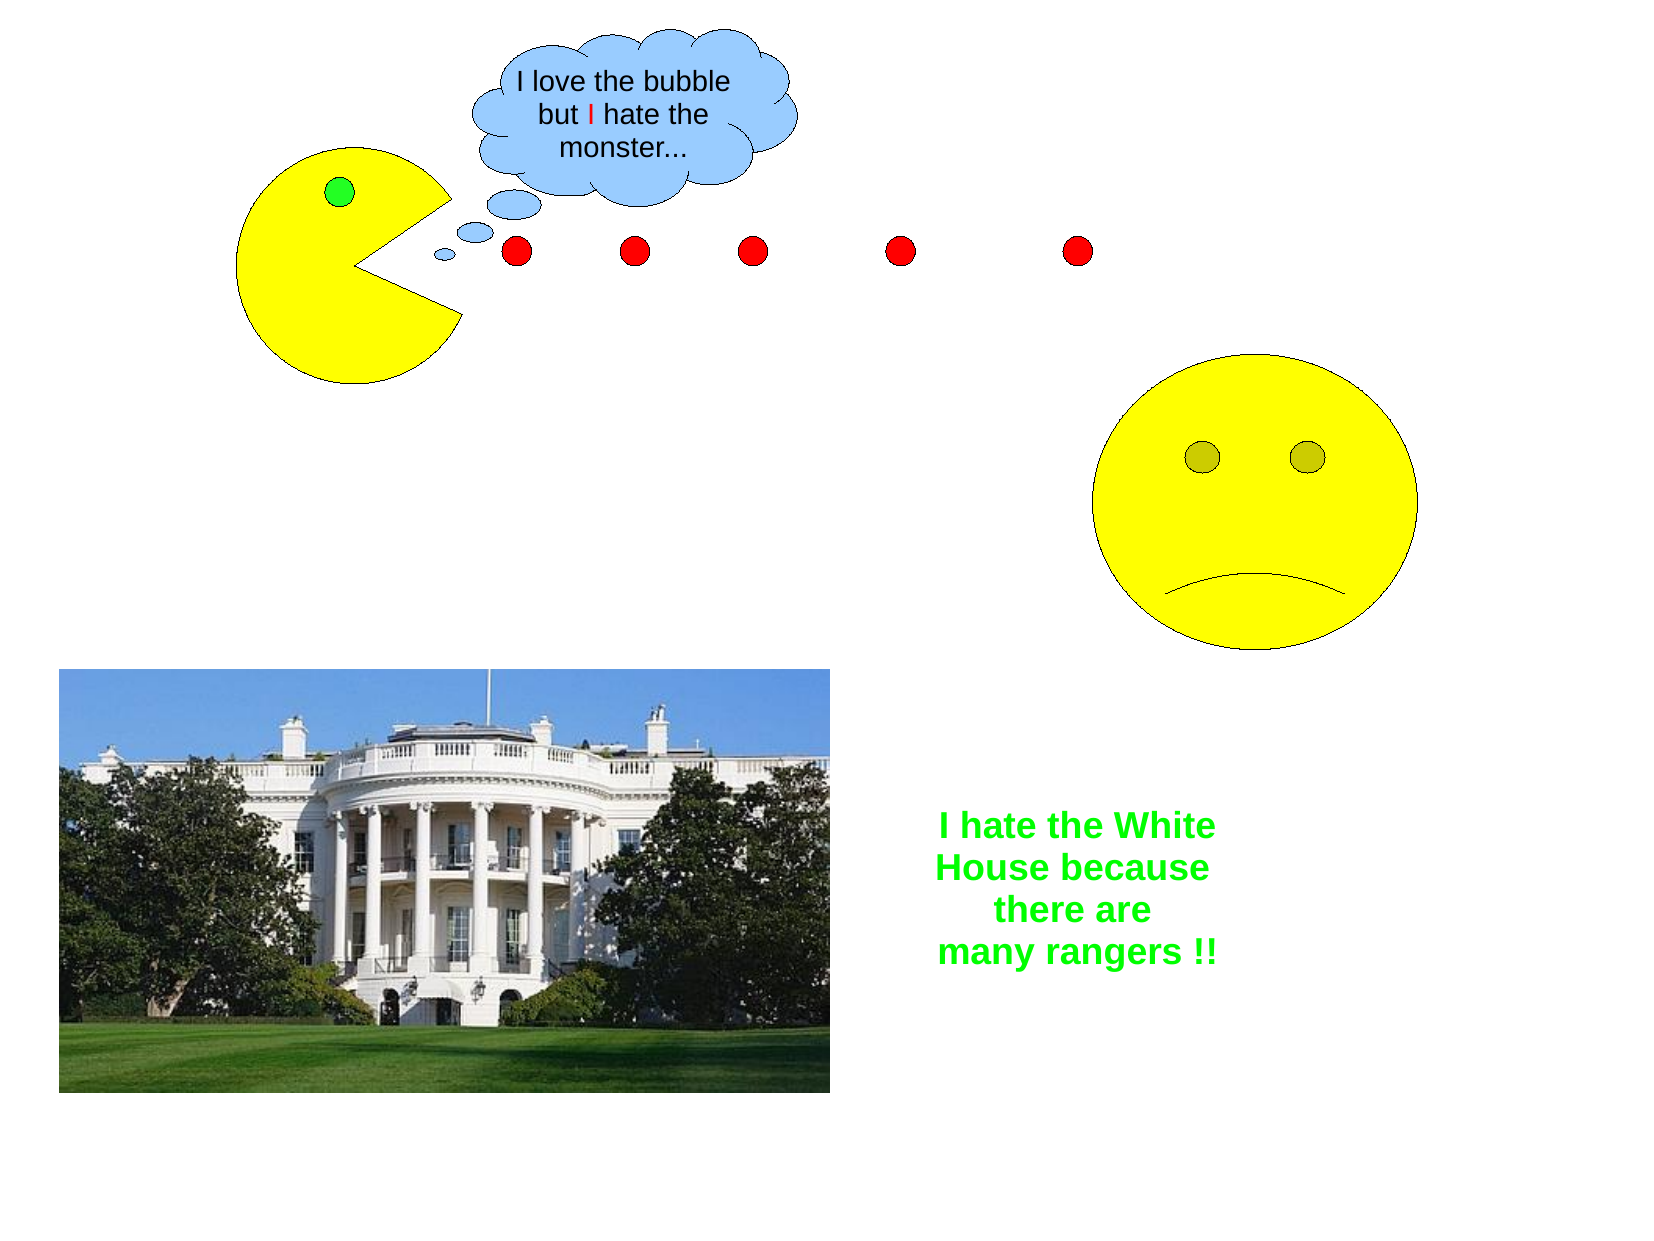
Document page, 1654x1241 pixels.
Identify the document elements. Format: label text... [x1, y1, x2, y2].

picture [59, 669, 830, 1093]
text_box [1092, 354, 1418, 650]
text_box I love the bubble but I hate the monster... [472, 29, 798, 207]
text_box [501, 236, 532, 266]
text_box [620, 236, 650, 266]
text_box [236, 147, 463, 384]
text_box [1062, 236, 1093, 266]
text_box I love the bubble but I hate the monster... [487, 189, 542, 220]
text_box I hate the White House because there are many rangers !! [915, 797, 1241, 985]
text_box [738, 236, 768, 266]
text_box [885, 236, 916, 266]
